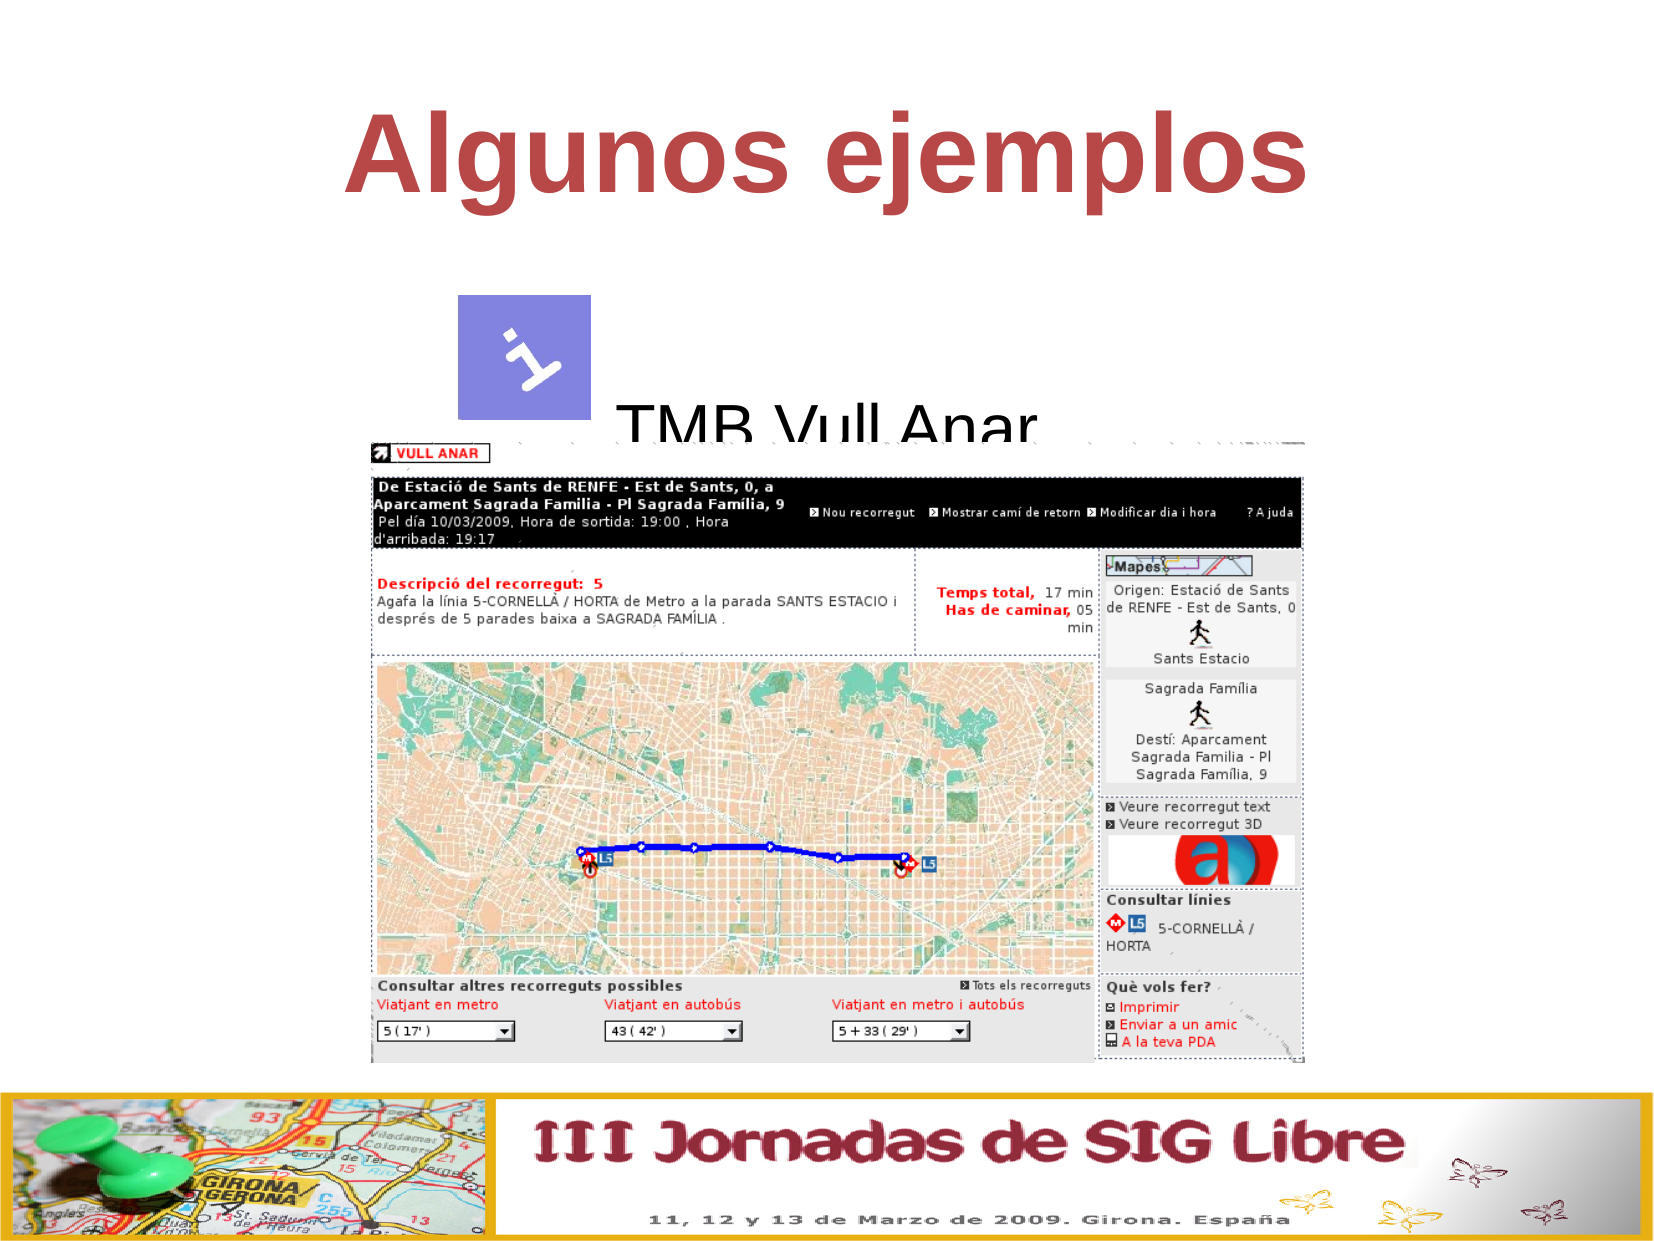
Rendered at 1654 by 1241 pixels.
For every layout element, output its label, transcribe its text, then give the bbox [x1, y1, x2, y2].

picture [371, 442, 1305, 1063]
subtitle TMB Vull Anar [82, 250, 1571, 1055]
picture [0, 1092, 1654, 1241]
picture [457, 295, 591, 420]
title Algunos ejemplos [82, 56, 1571, 250]
